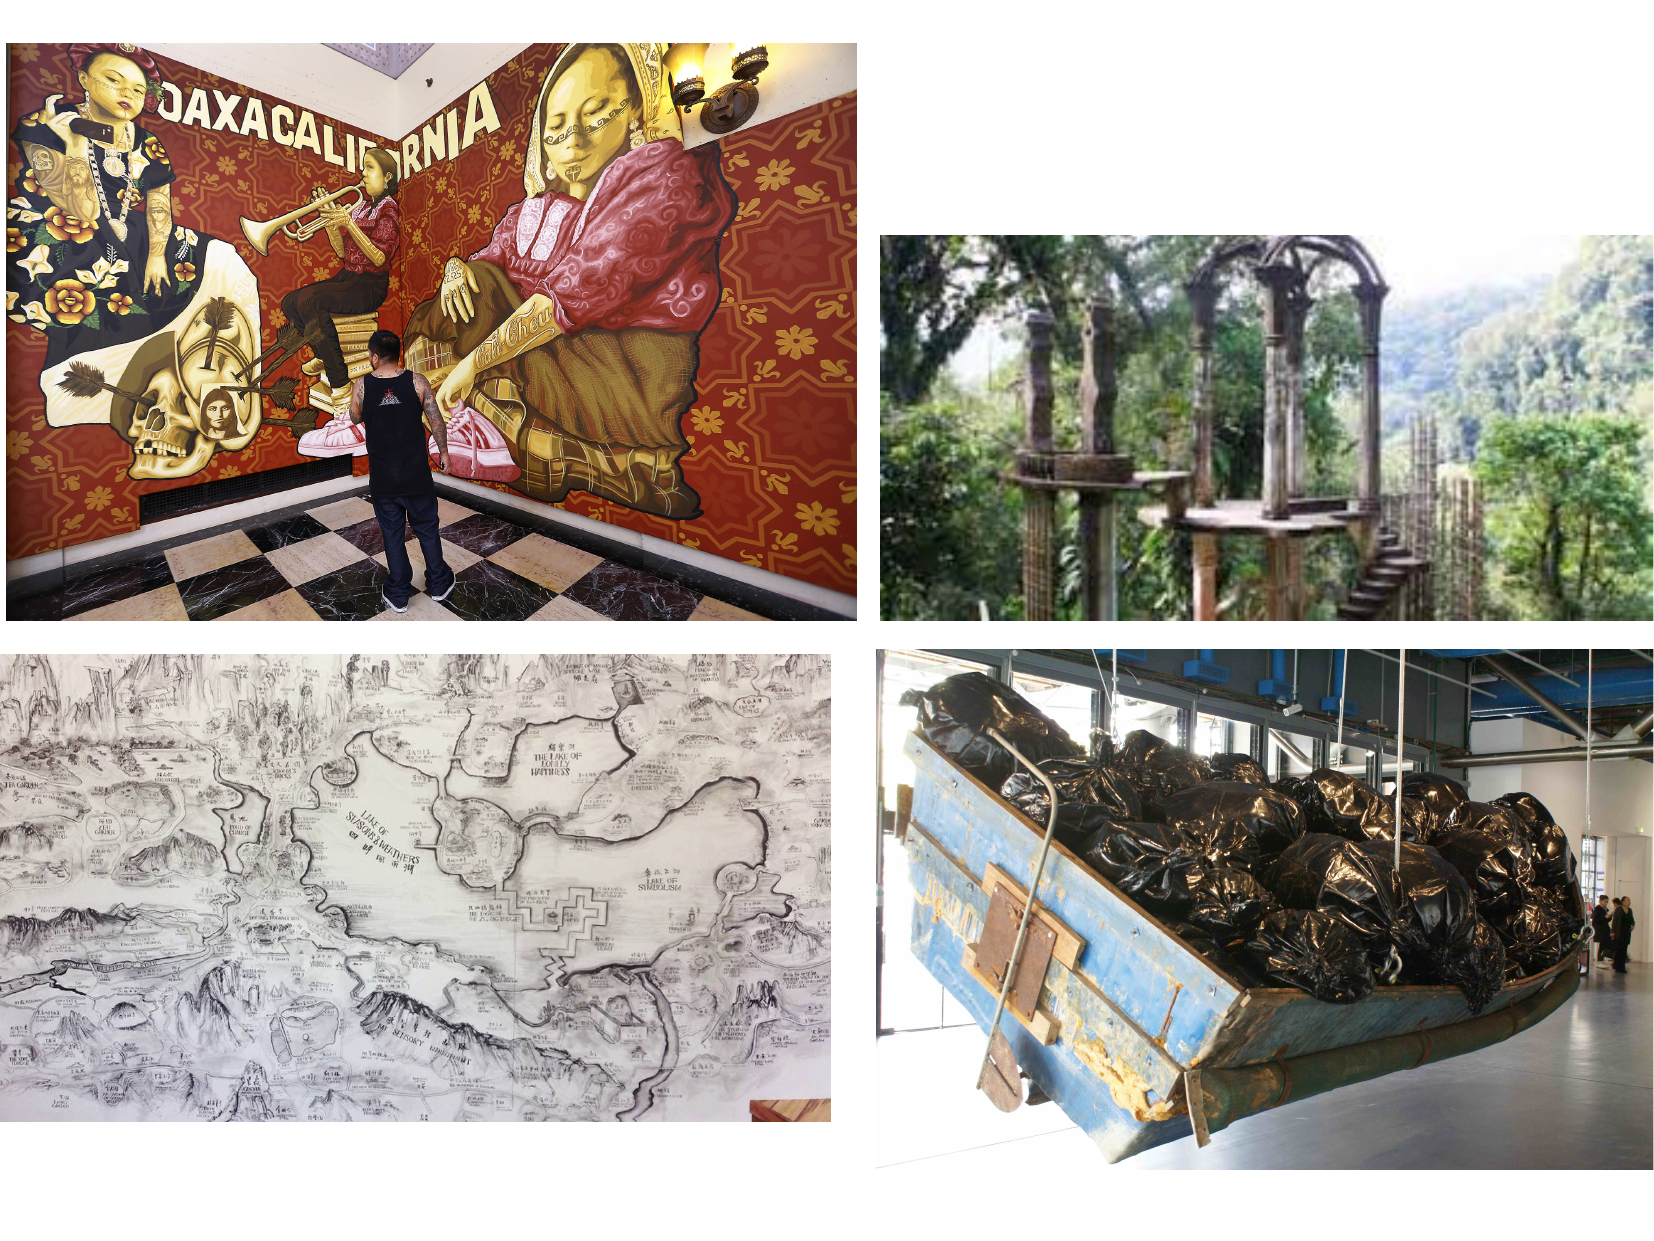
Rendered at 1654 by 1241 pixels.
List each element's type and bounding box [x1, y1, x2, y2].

picture [6, 43, 857, 621]
picture [876, 649, 1654, 1171]
picture [880, 235, 1654, 621]
picture [0, 654, 831, 1123]
